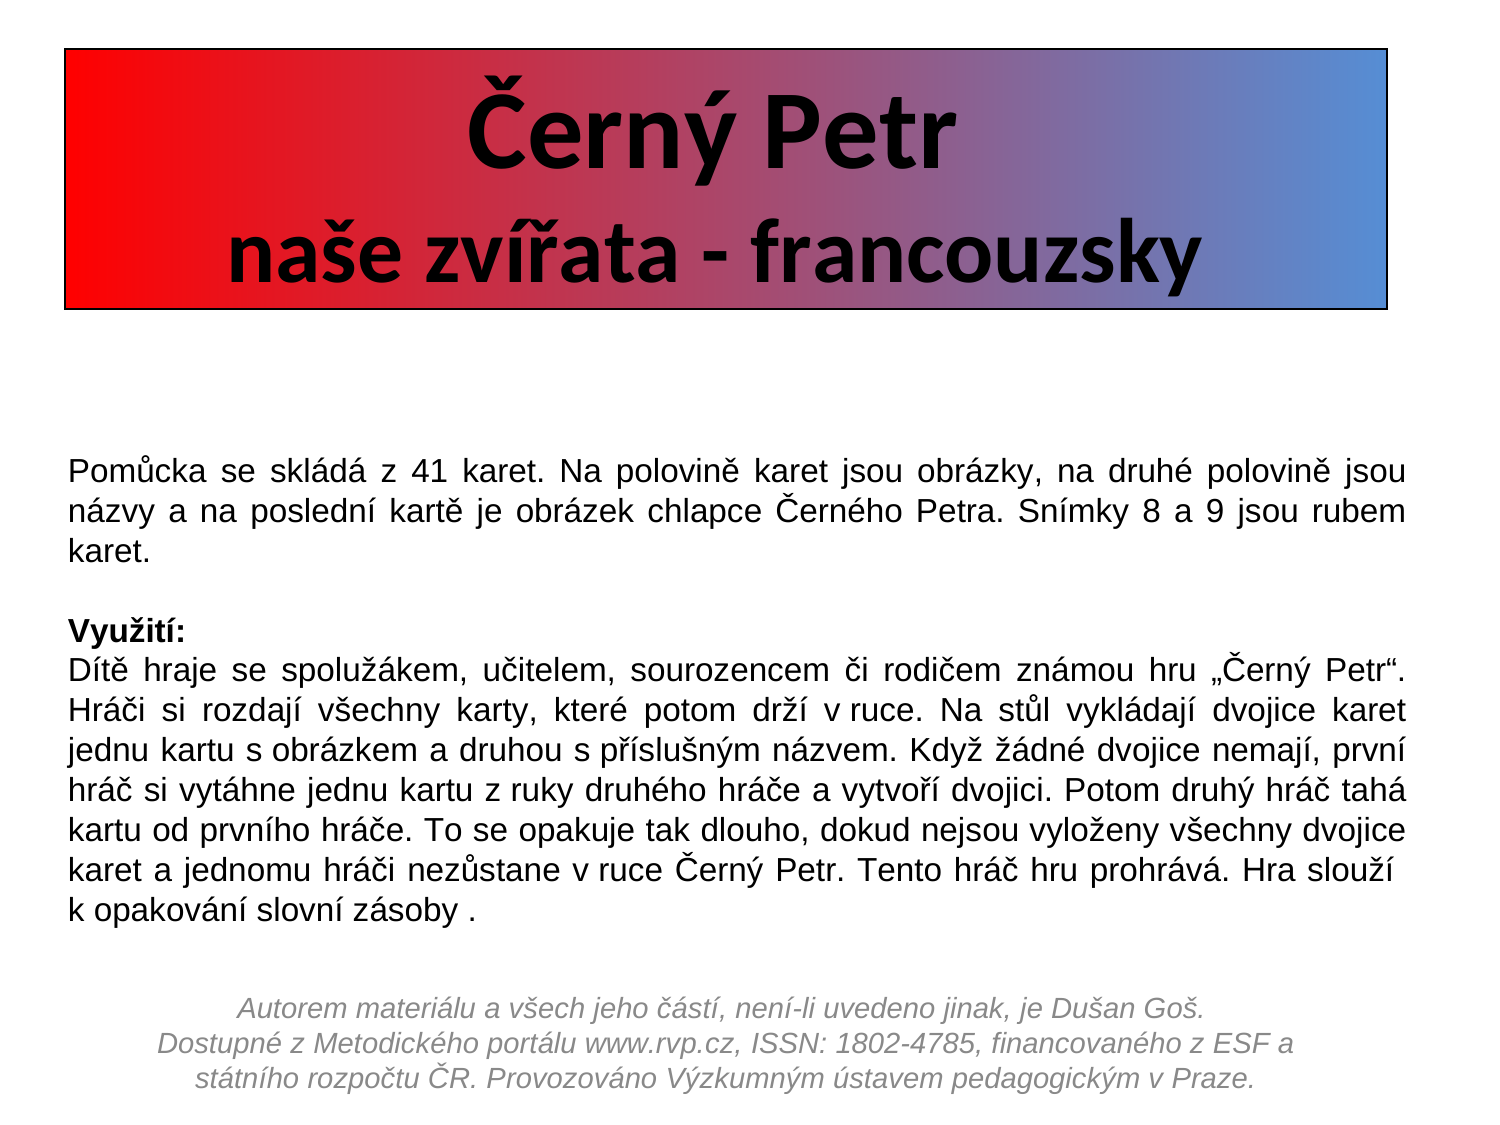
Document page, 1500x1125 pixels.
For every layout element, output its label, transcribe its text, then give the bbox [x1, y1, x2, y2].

title Černý Petr naše zvířata - francouzsky [64, 48, 1388, 309]
text_box Autorem materiálu a všech jeho částí, není-li uvedeno jinak, je Dušan Goš. Dostupné z Metodického portálu www.rvp.cz, ISSN: 1802-4785, financovaného z ESF a státního rozpočtu ČR. Provozováno Výzkumným ústavem pedagogickým v Praze. [88, 1011, 1365, 1072]
text_box Pomůcka se skládá z 41 karet. Na polovině karet jsou obrázky, na druhé polovině jsou názvy a na poslední kartě je obrázek chlapce Černého Petra. Snímky 8 a 9 jsou rubem karet. Využití: Dítě hraje se spolužákem, učitelem, sourozencem či rodičem známou hru „Černý Petr“. Hráči si rozdají všechny karty, které potom drží v ruce. Na stůl vykládají dvojice karet jednu kartu s obrázkem a druhou s příslušným názvem. Když žádné dvojice nemají, první hráč si vytáhne jednu kartu z ruky druhého hráče a vytvoří dvojici. Potom druhý hráč tahá kartu od prvního hráče. To se opakuje tak dlouho, dokud nejsou vyloženy všechny dvojice karet a jednomu hráči nezůstane v ruce Černý Petr. Tento hráč hru prohrává. Hra slouží k opakování slovní zásoby . [53, 441, 1424, 936]
